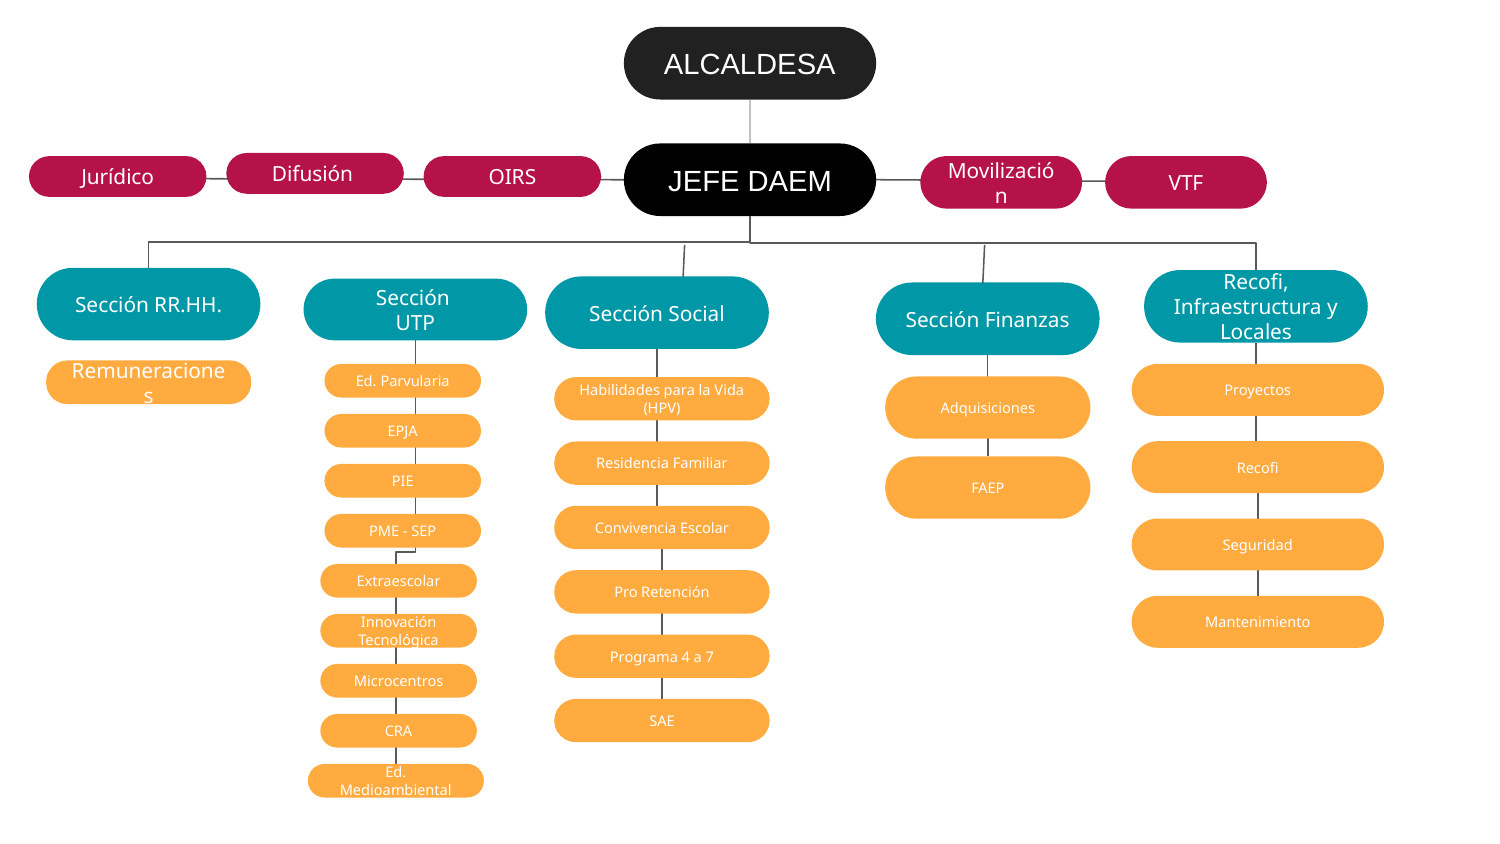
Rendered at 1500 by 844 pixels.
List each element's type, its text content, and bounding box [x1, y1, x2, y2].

text_box Remuneraciones [46, 360, 252, 405]
text_box OIRS [423, 156, 602, 197]
text_box Jurídico [28, 156, 207, 197]
text_box Proyectos [1131, 363, 1385, 416]
text_box EPJA [324, 413, 482, 448]
text_box Habilidades para la Vida (HPV) [554, 377, 770, 421]
text_box JEFE DAEM [623, 143, 877, 217]
text_box Movilización [920, 156, 1083, 209]
text_box FAEP [885, 456, 1091, 519]
text_box Residencia Familiar [554, 441, 770, 485]
text_box Ed. Medioambiental [307, 763, 484, 798]
text_box Ed. Parvularia [324, 363, 482, 398]
text_box Seguridad [1131, 518, 1385, 571]
text_box Innovación Tecnológica [320, 613, 477, 648]
text_box PME - SEP [324, 513, 482, 548]
text_box CRA [320, 713, 477, 748]
text_box SAE [554, 698, 770, 743]
text_box Sección Social [545, 276, 769, 349]
text_box Adquisiciones [885, 376, 1091, 439]
text_box Recofi [1131, 441, 1385, 494]
text_box Programa 4 a 7 [554, 634, 770, 678]
text_box Convivencia Escolar [554, 505, 770, 550]
text_box Sección Finanzas [875, 282, 1100, 356]
text_box Sección RR.HH. [36, 267, 261, 341]
text_box Microcentros [320, 663, 477, 698]
text_box Mantenimiento [1131, 595, 1385, 648]
text_box Pro Retención [554, 570, 770, 614]
text_box Sección UTP [303, 278, 528, 341]
text_box VTF [1105, 156, 1267, 209]
text_box Difusión [226, 152, 404, 194]
text_box ALCALDESA [623, 26, 877, 100]
text_box Recofi, Infraestructura y Locales [1144, 270, 1368, 343]
text_box PIE [324, 463, 482, 498]
text_box Extraescolar [320, 563, 477, 598]
